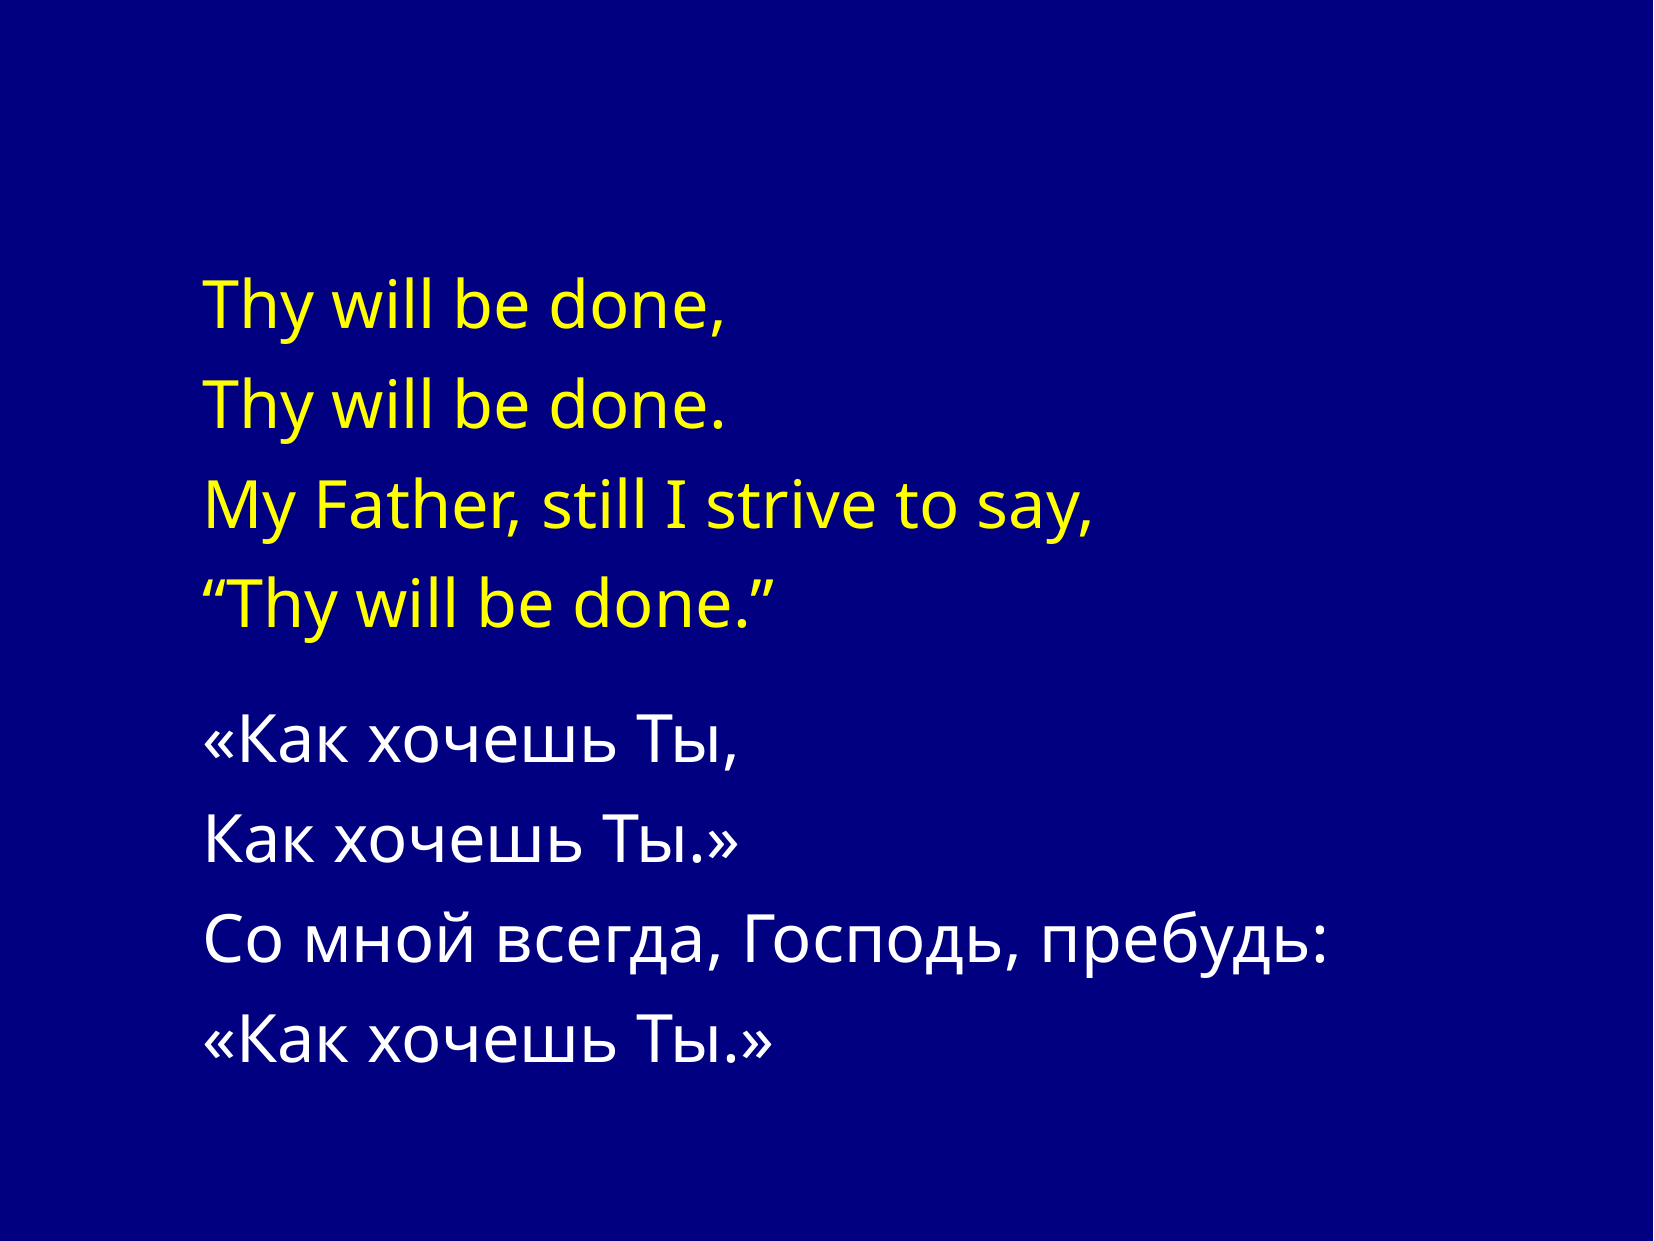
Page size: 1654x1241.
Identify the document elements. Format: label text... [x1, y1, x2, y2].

text_box Thy will be done, Thy will be done. My Father, still I strive to say, “Thy will be done.” [75, 150, 1576, 638]
text_box «Как хочешь Ты, Как хочешь Ты.» Со мной всегда, Господь, пребудь: «Как хочешь Ты.» [75, 675, 1576, 1163]
